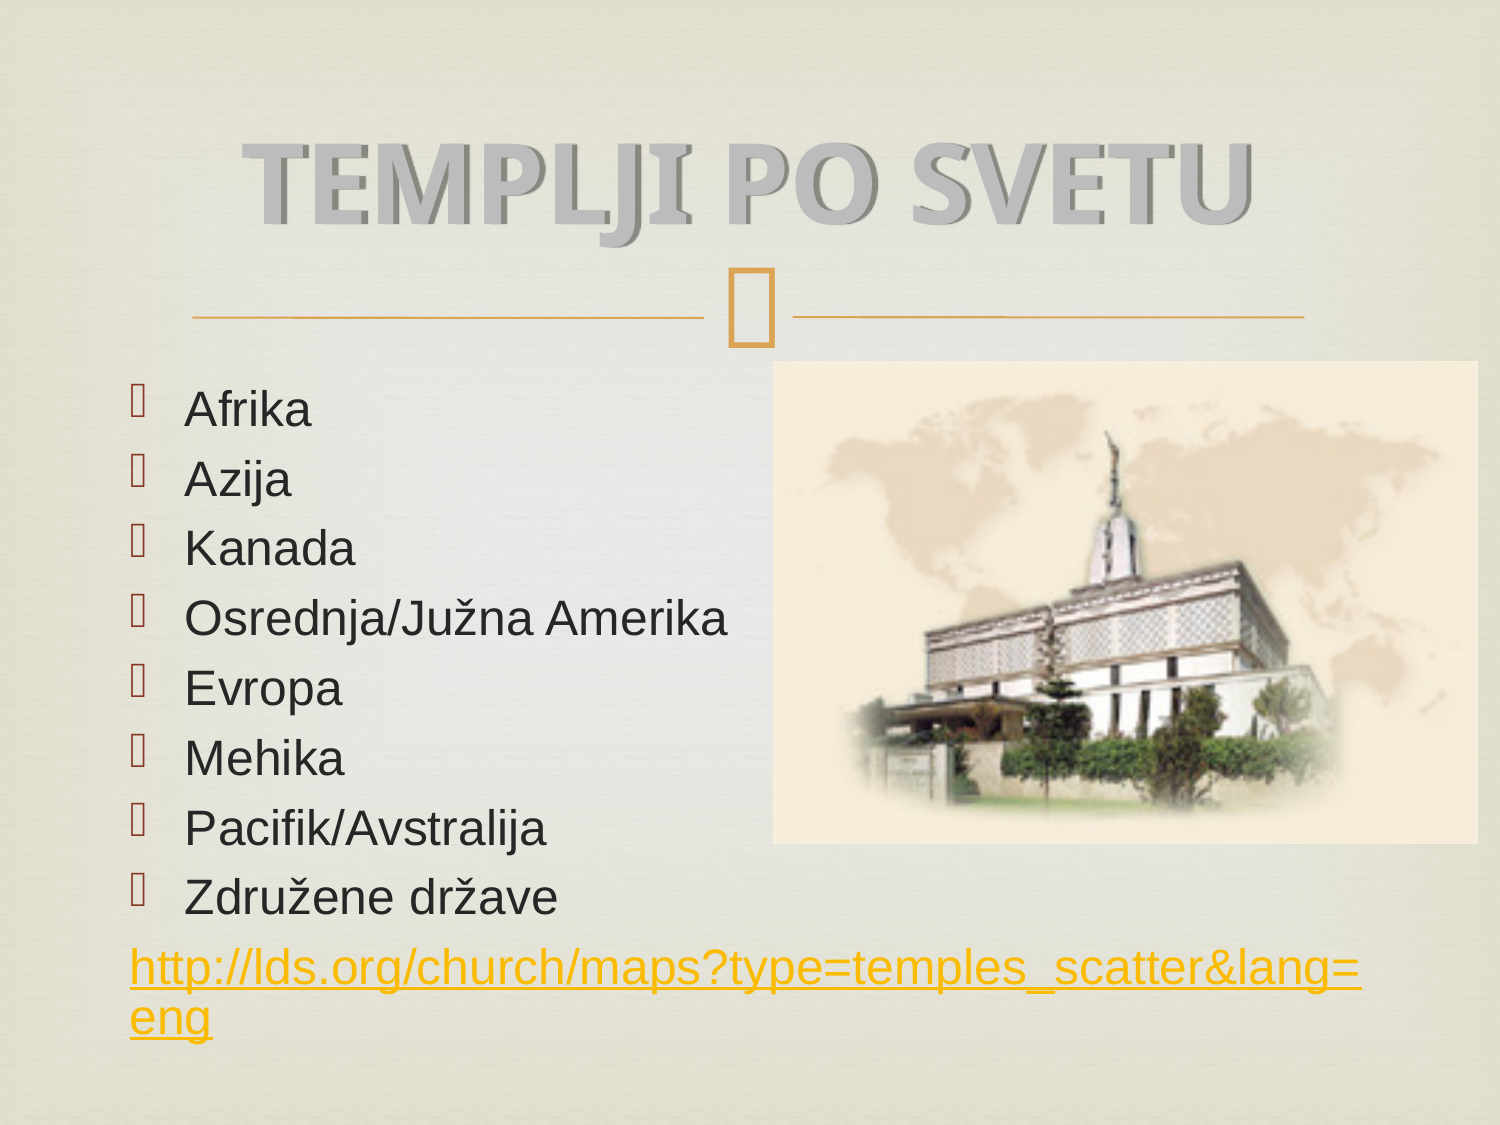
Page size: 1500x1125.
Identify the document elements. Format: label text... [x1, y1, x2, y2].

picture [773, 361, 1478, 844]
list Afrika Azija Kanada Osrednja/Južna Amerika Evropa Mehika Pacifik/Avstralija Združene države http://lds.org/church/maps?type=temples_scatter&lang=eng [114, 368, 1386, 1005]
title TEMPLJI PO SVETU [112, 93, 1386, 267]
